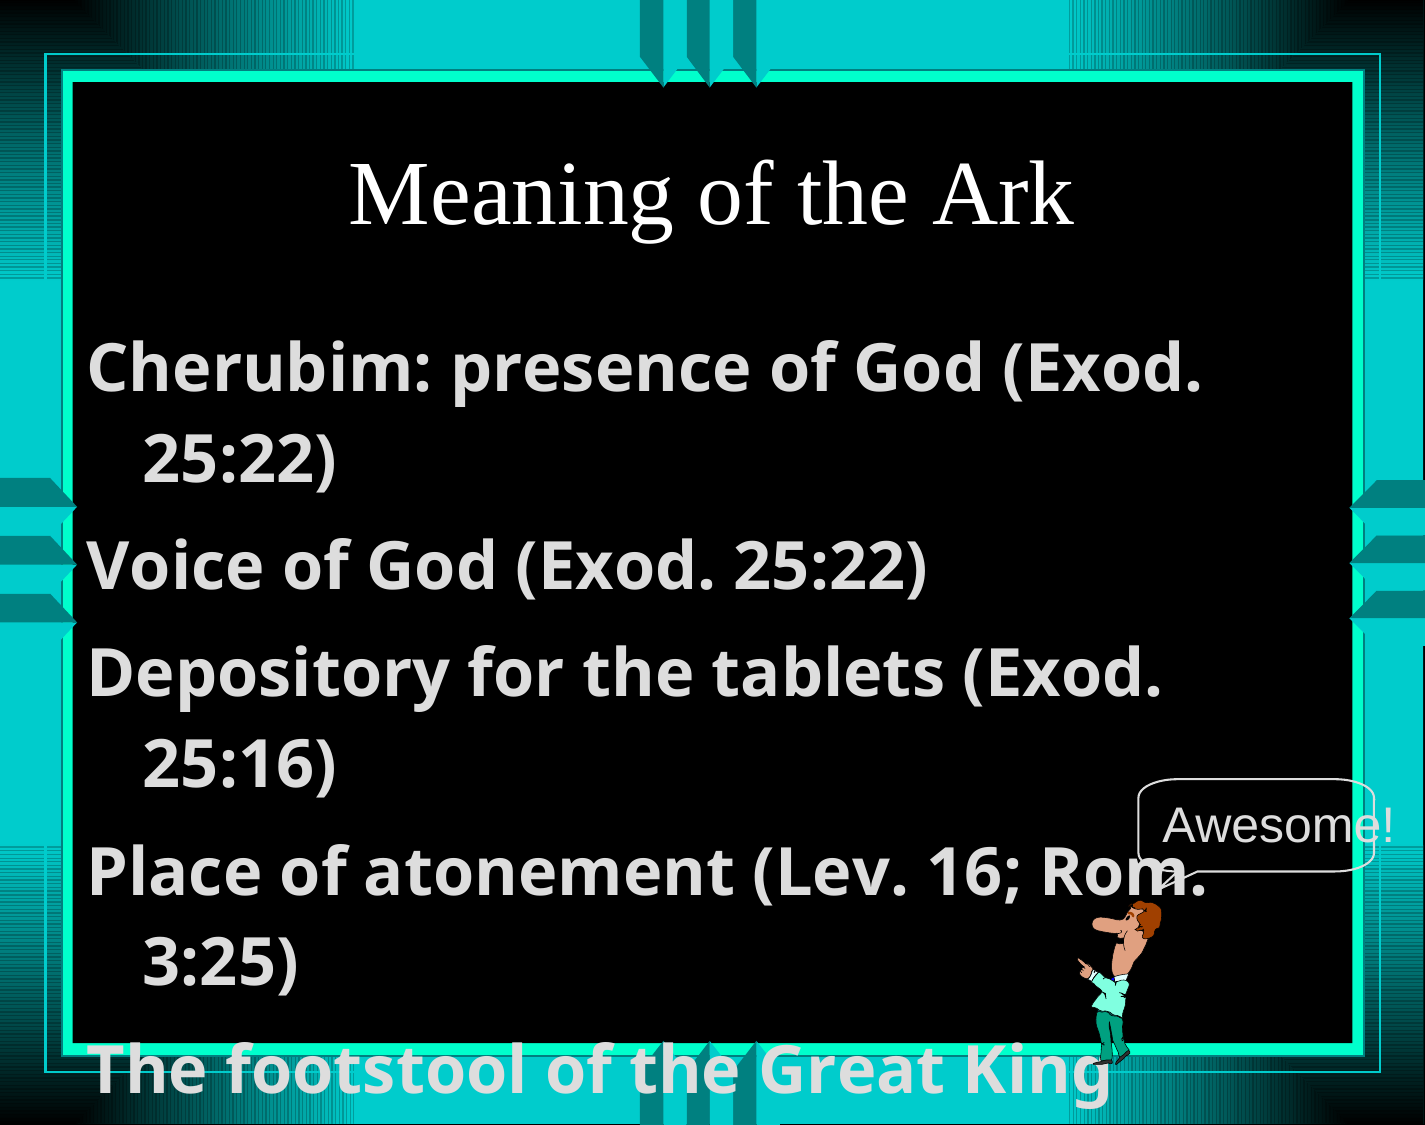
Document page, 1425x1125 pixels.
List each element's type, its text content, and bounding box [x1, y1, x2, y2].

title Meaning of the Ark [106, 99, 1319, 288]
chart [1076, 899, 1163, 1066]
list Cherubim: presence of God (Exod. 25:22) Voice of God (Exod. 25:22) Depository for the tablets (Exod. 25:16) Place of atonement (Lev. 16; Rom. 3:25) The footstool of the Great King [71, 312, 1388, 988]
text_box Awesome! [1138, 779, 1374, 890]
